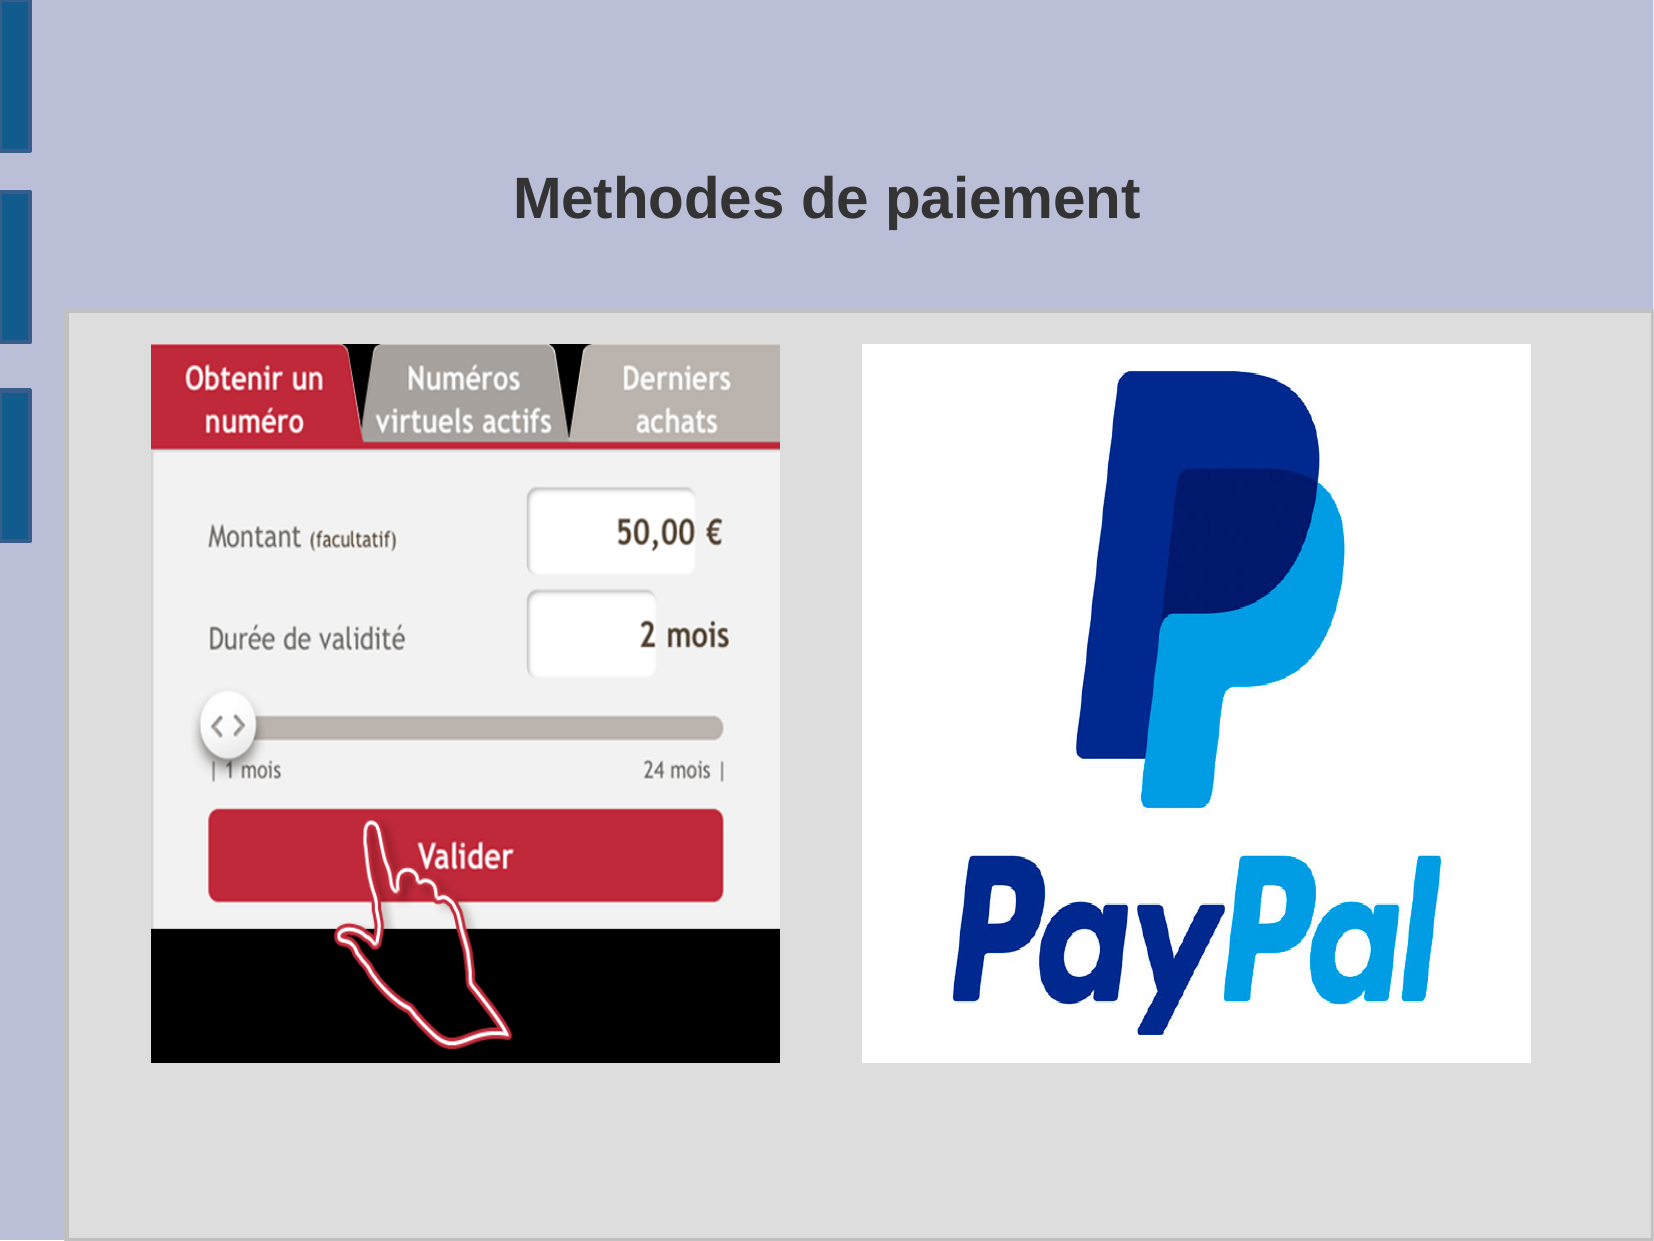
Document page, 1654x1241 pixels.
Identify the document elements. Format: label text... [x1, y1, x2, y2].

picture [151, 344, 780, 1064]
picture [862, 344, 1531, 1064]
title Methodes de paiement [121, 91, 1534, 299]
